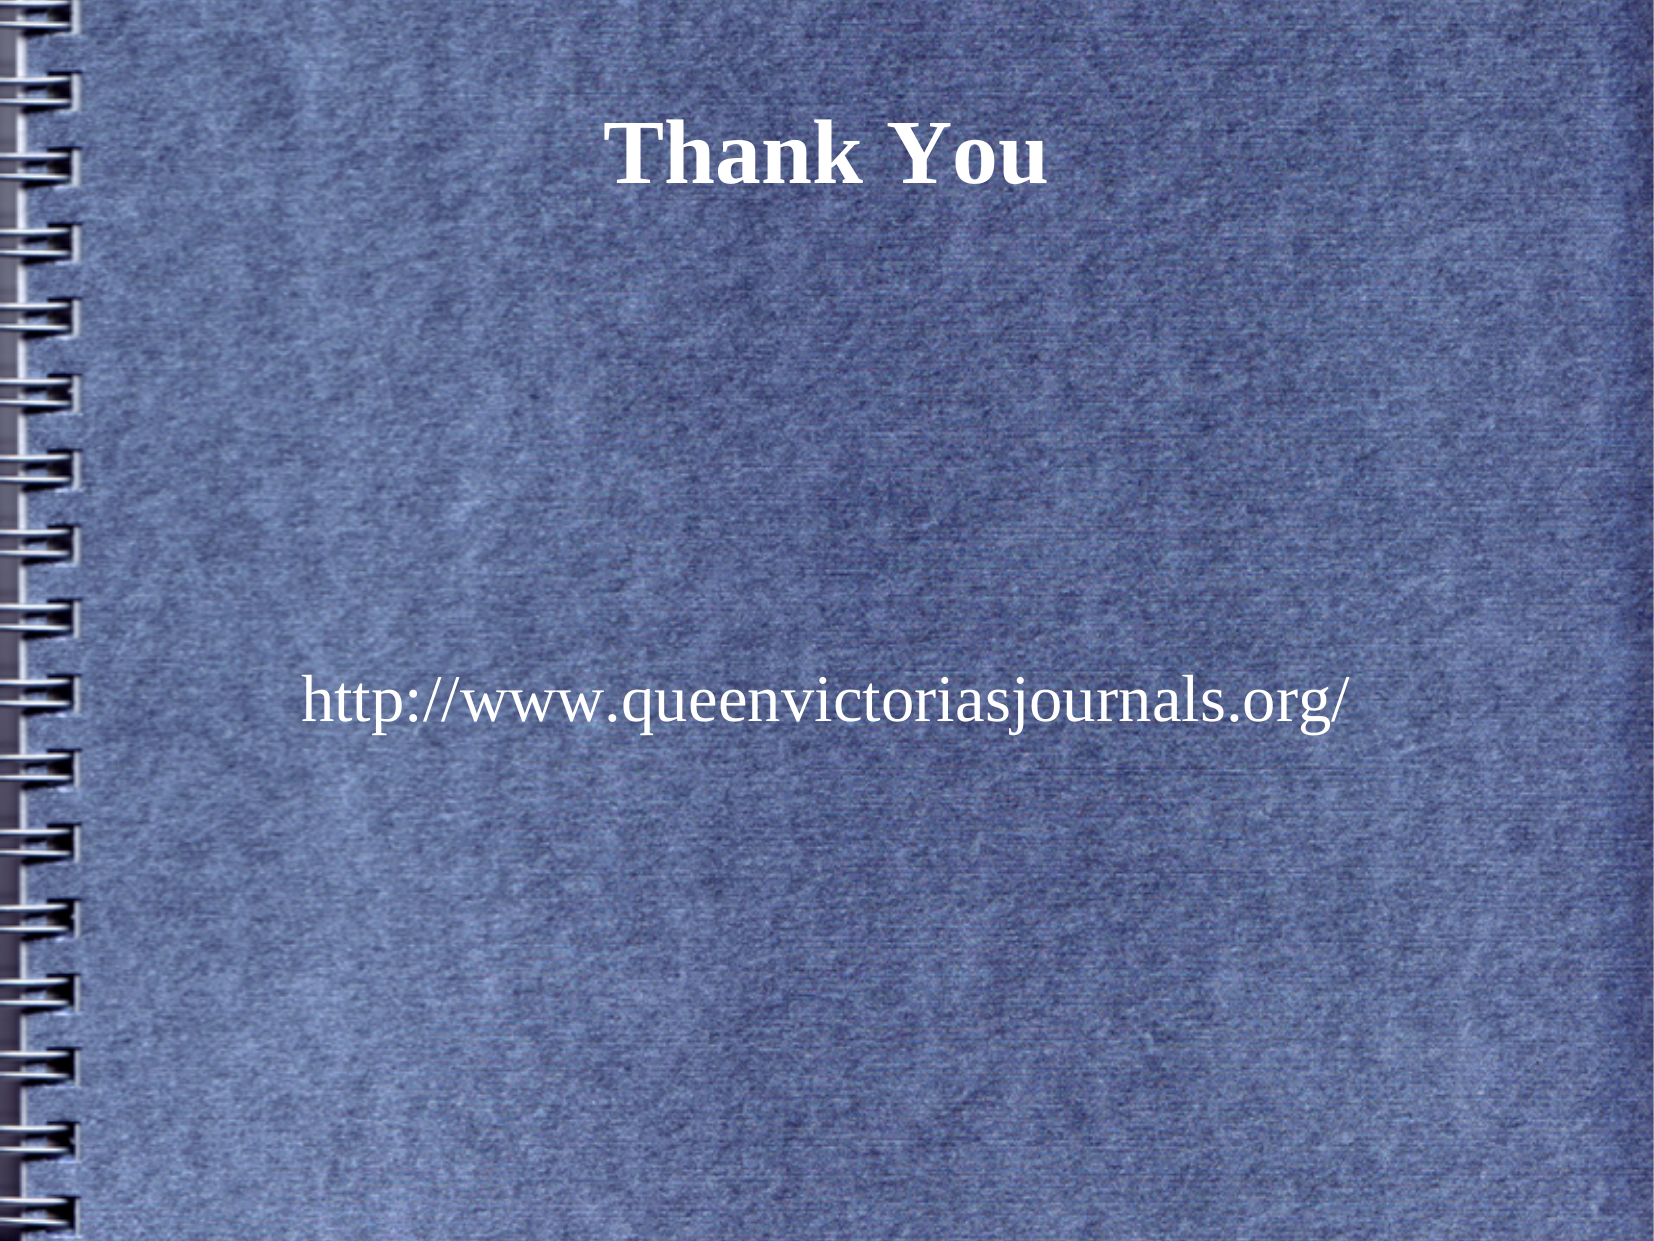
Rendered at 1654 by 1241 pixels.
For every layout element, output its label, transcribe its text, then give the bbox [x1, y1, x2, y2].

picture [0, 0, 1654, 1241]
title Thank You [82, 49, 1571, 257]
subtitle http://www.queenvictoriasjournals.org/ [82, 290, 1571, 1109]
